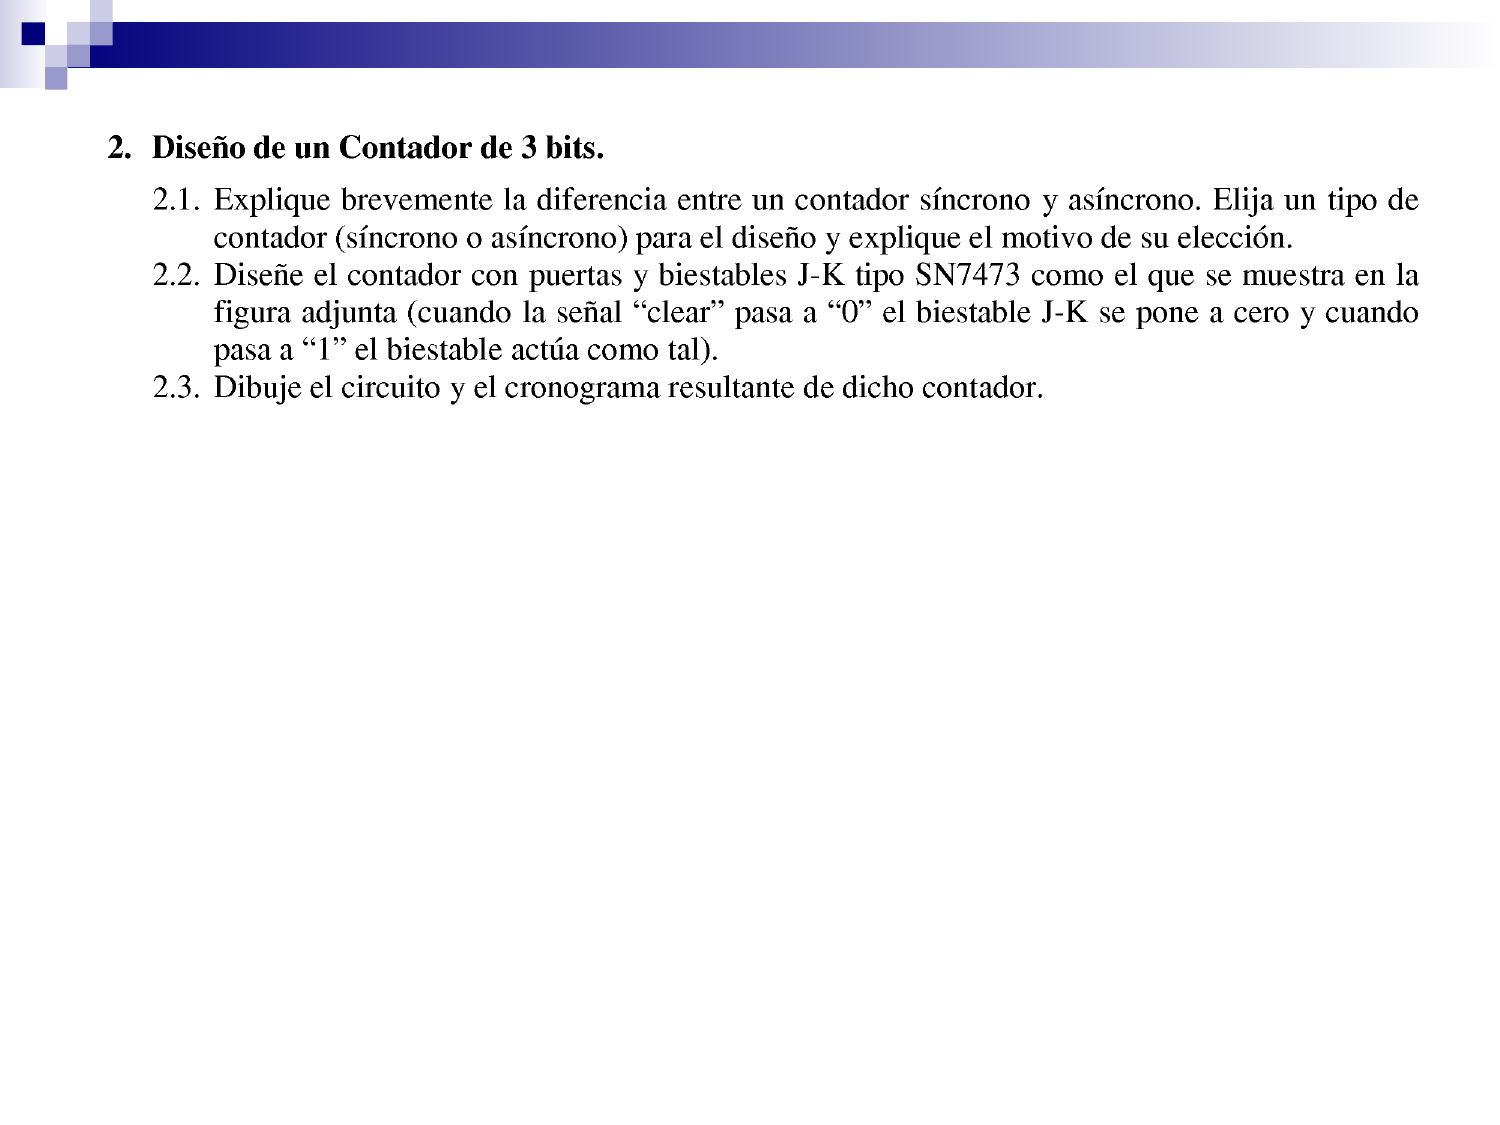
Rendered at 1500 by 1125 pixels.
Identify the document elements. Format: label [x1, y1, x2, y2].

picture [76, 113, 1470, 421]
